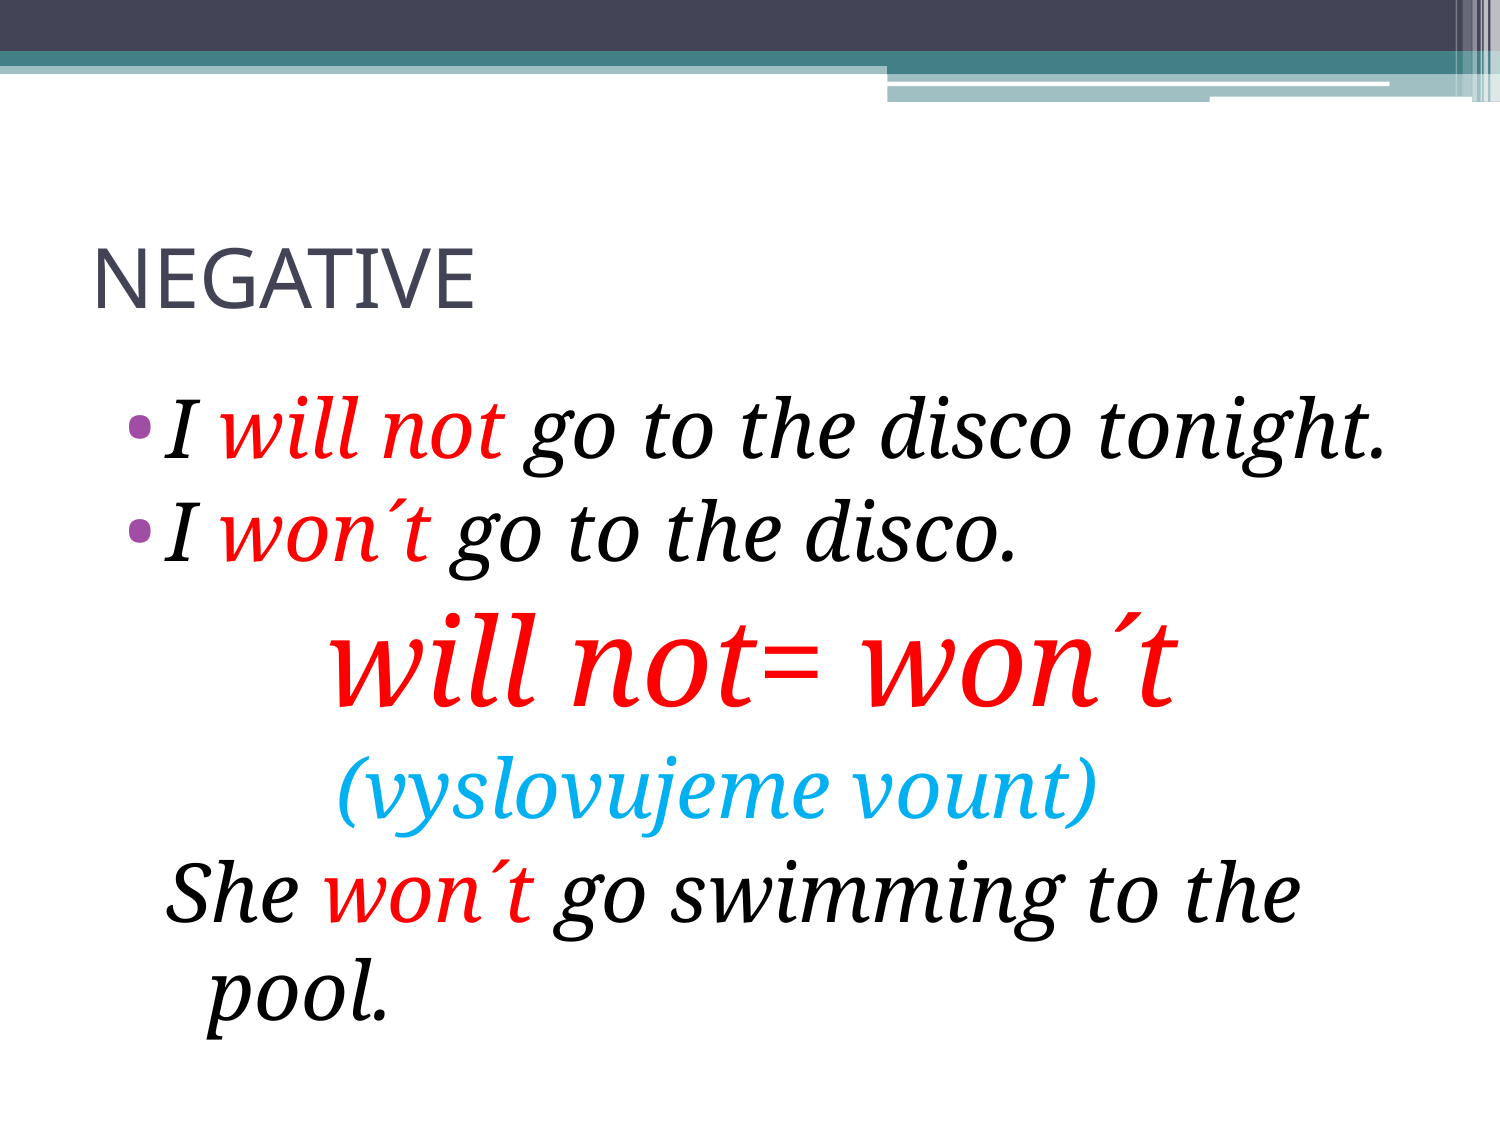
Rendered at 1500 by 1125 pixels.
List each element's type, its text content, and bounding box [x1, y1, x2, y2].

list I will not go to the disco tonight. I won´t go to the disco. will not= won´t (vyslovujeme vount) She won´t go swimming to the pool. [75, 368, 1426, 1079]
title NEGATIVE [75, 187, 1426, 363]
